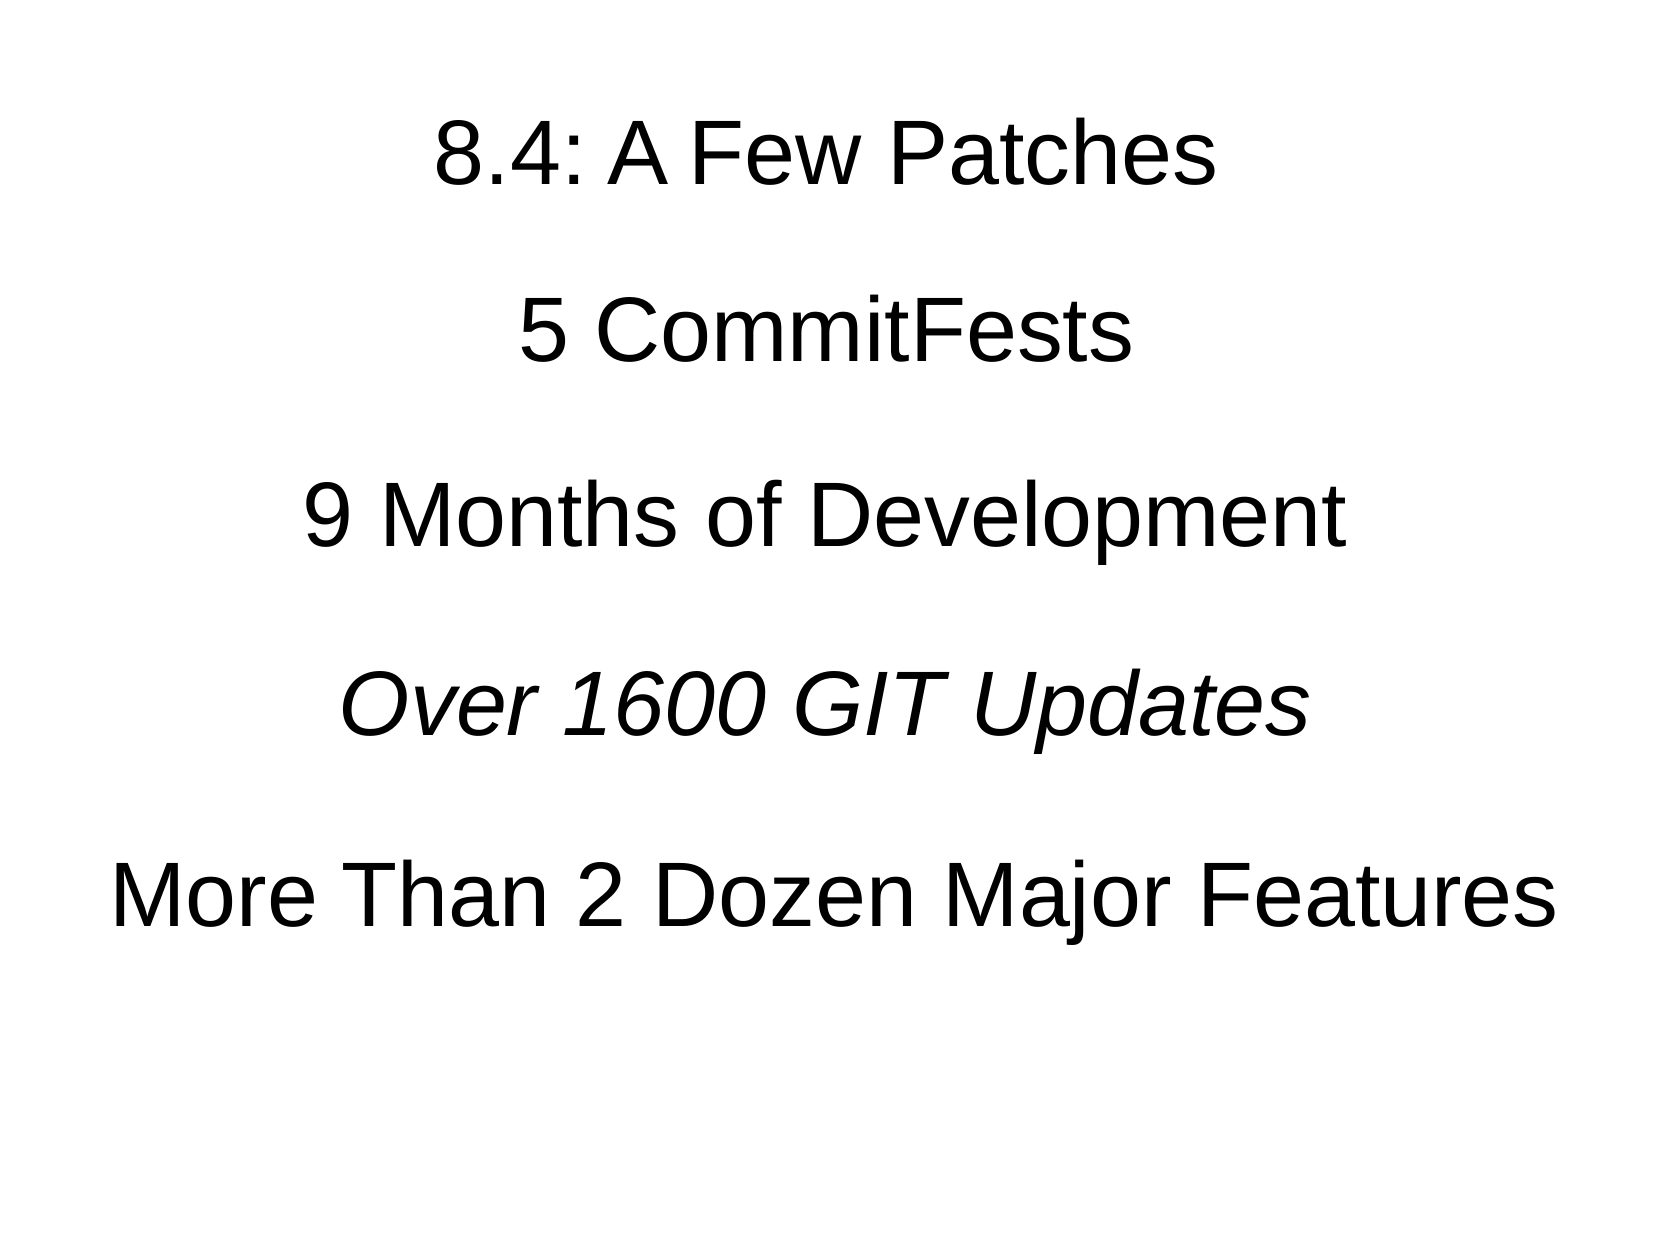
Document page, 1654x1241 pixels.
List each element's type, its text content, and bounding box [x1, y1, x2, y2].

title 9 Months of Development [81, 418, 1570, 607]
title 5 CommitFests [82, 233, 1571, 427]
title Over 1600 GIT Updates [81, 607, 1570, 800]
title More Than 2 Dozen Major Features [91, 798, 1580, 992]
title 8.4: A Few Patches [82, 56, 1571, 233]
